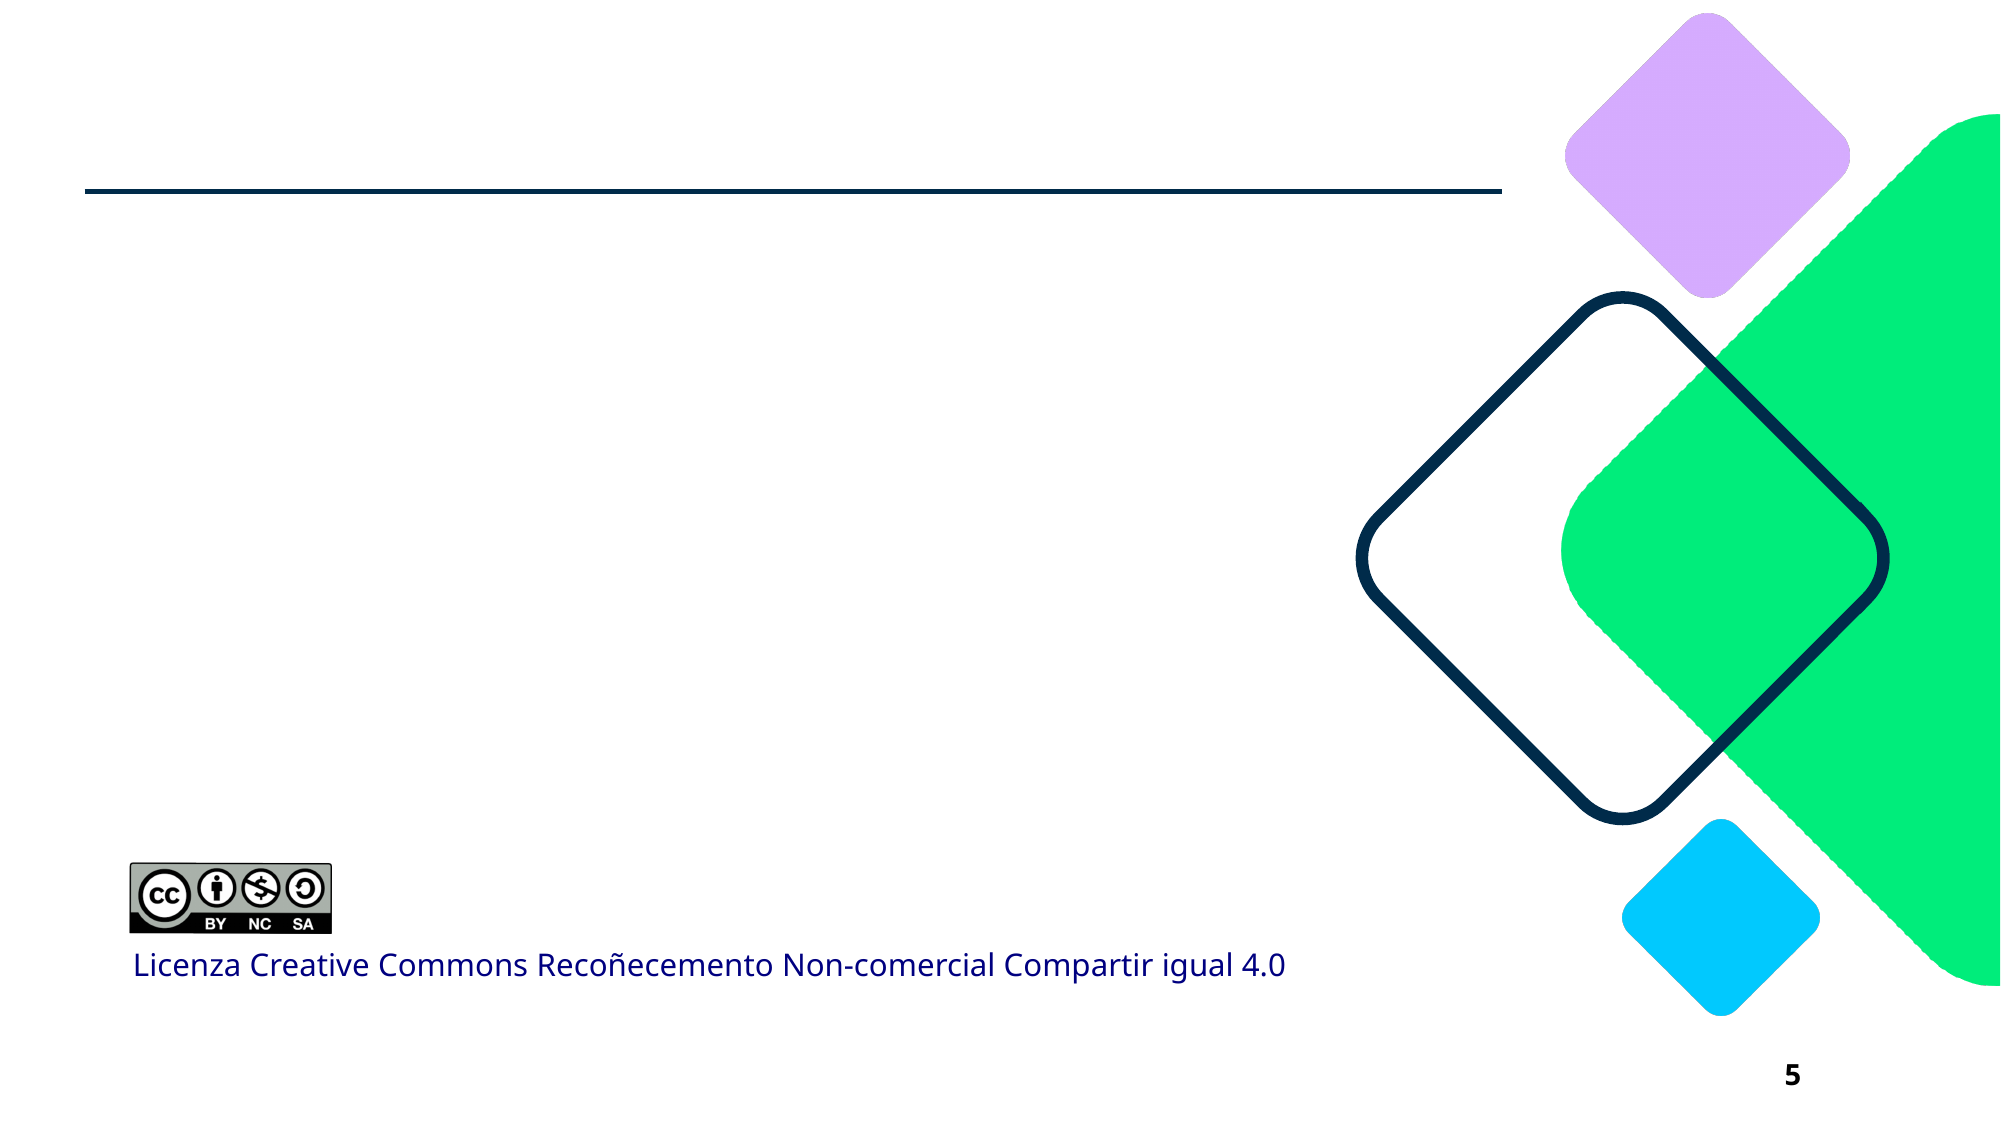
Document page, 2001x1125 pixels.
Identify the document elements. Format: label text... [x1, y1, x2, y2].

picture [1561, 304, 1877, 812]
picture [1561, 13, 2001, 1016]
picture [129, 862, 332, 934]
text_box Licenza Creative Commons Recoñecemento Non-comercial Compartir igual 4.0 [118, 915, 1329, 1013]
